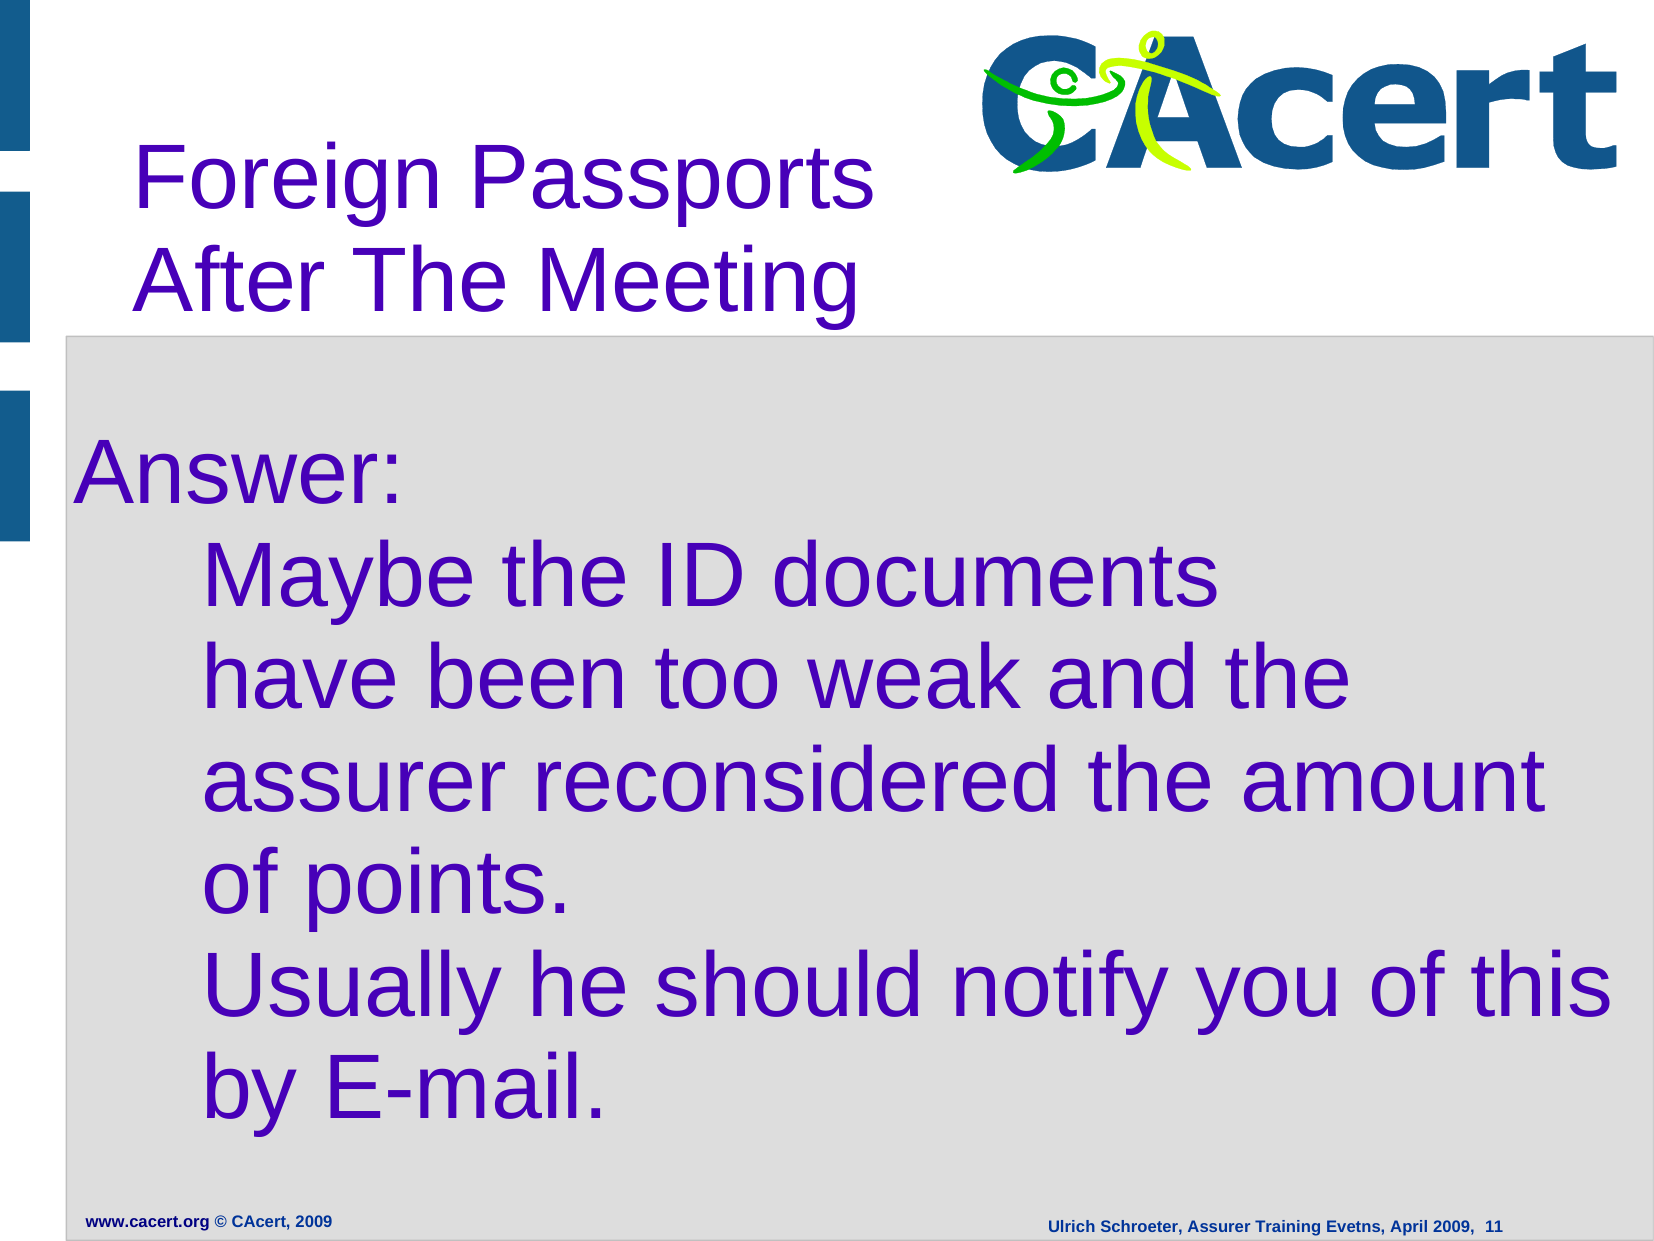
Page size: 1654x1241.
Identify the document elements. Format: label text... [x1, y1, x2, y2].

text_box Foreign Passports After The Meeting [118, 118, 893, 339]
text_box Answer: Maybe the ID documents have been too weak and the assurer reconsidered the amount of points. Usually he should notify you of this by E-mail. [59, 413, 1630, 1241]
